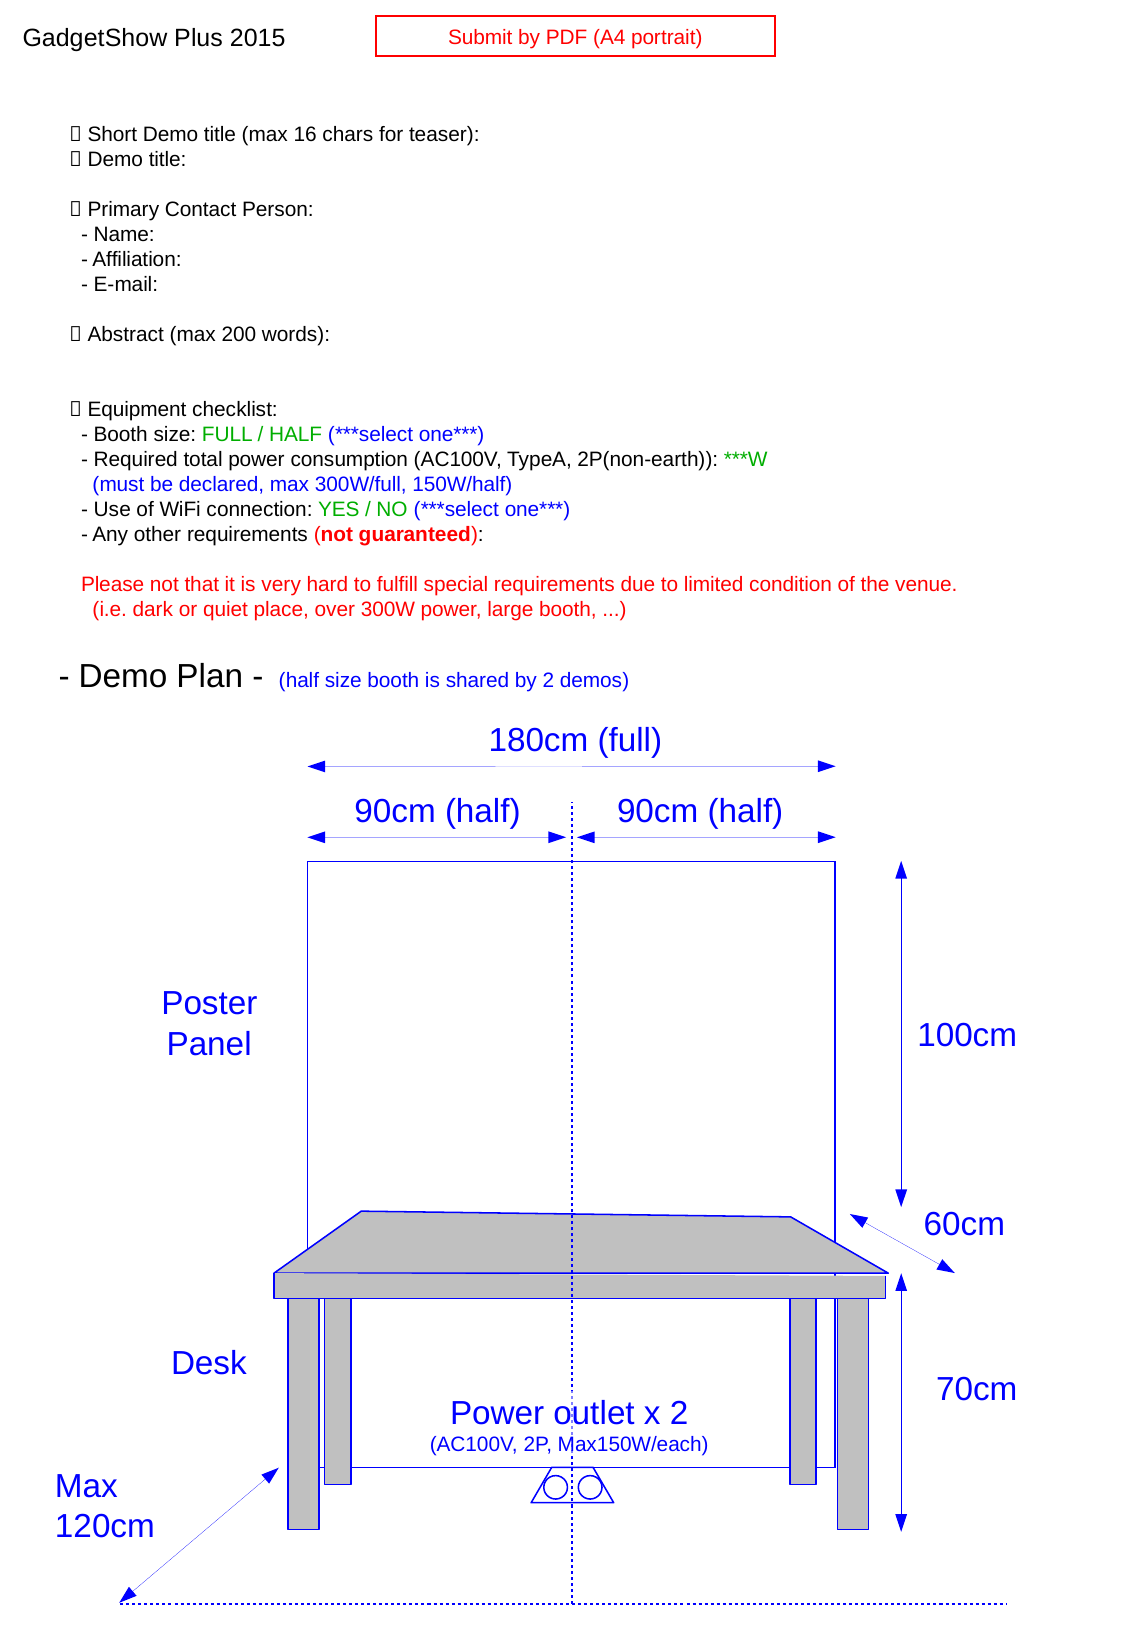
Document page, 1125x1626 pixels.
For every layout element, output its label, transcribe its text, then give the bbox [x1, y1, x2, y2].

text_box [273, 1211, 889, 1530]
text_box GadgetShow Plus 2015 [22, 21, 294, 52]
text_box 90cm (half) [354, 788, 521, 829]
text_box Poster Panel [161, 981, 258, 1062]
text_box - Demo Plan - (half size booth is shared by 2 demos) [58, 653, 636, 694]
text_box 70cm [935, 1367, 1018, 1408]
text_box Power outlet x 2 (AC100V, 2P, Max150W/each) [429, 1391, 709, 1457]
text_box 90cm (half) [617, 788, 784, 829]
text_box Desk [171, 1341, 248, 1382]
text_box Max 120cm [55, 1463, 156, 1544]
text_box 100cm [917, 1013, 1018, 1054]
text_box 180cm (full) [488, 717, 663, 758]
text_box [543, 1475, 568, 1500]
text_box Submit by PDF (A4 portrait) [376, 16, 775, 56]
text_box  Short Demo title (max 16 chars for teaser):  Demo title:  Primary Contact Person: - Name: - Affiliation: - E-mail:  Abstract (max 200 words):  Equipment checklist: - Booth size: FULL / HALF (***select one***) - Required total power consumption (AC100V, TypeA, 2P(non-earth)): ***W (must be declared, max 300W/full, 150W/half) - Use of WiFi connection: YES / NO (***select one***) - Any other requirements (not guaranteed): Please not that it is very hard to fulfill special requirements due to limited condition of the venue. (i.e. dark or quiet place, over 300W power, large booth, ...) [54, 113, 1083, 628]
text_box 60cm [923, 1202, 1006, 1242]
text_box [578, 1475, 603, 1500]
